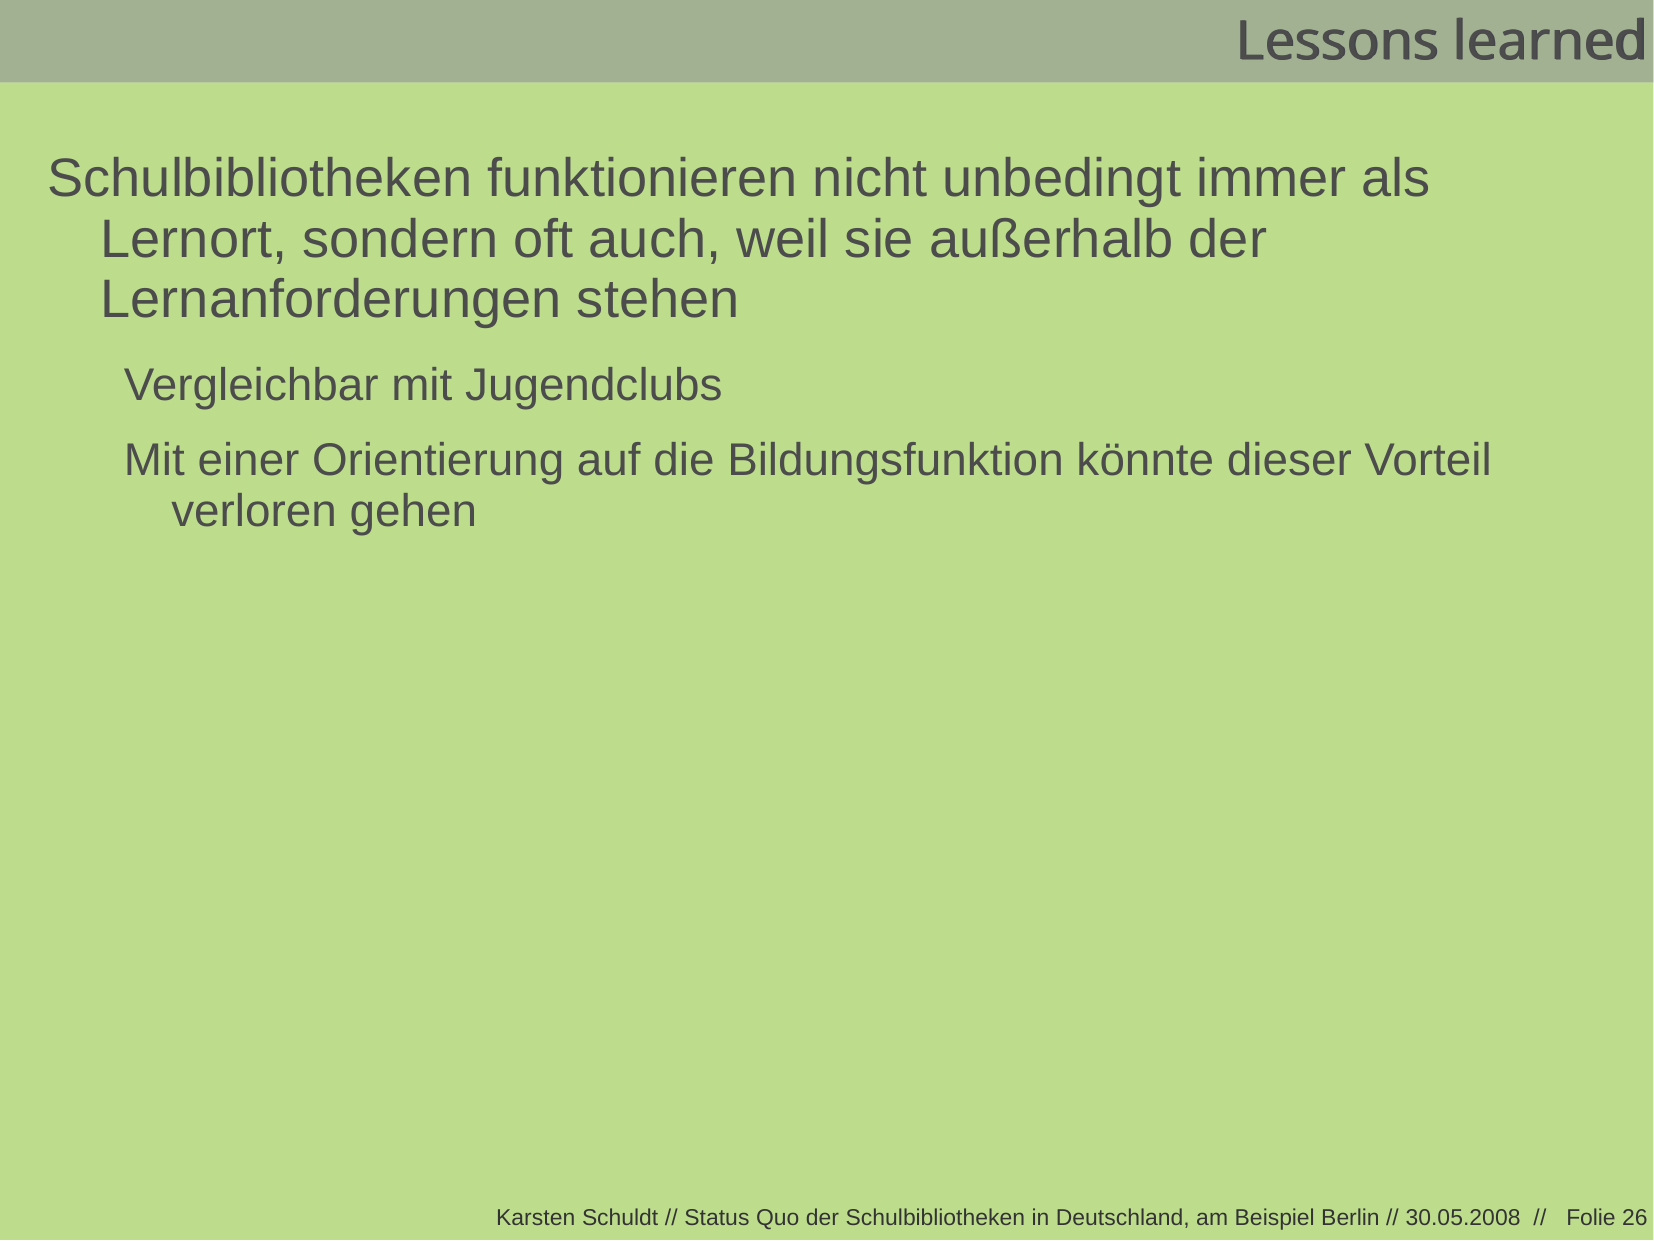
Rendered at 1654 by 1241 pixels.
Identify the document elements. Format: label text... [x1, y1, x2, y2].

title Lessons learned [0, 0, 1654, 83]
list Schulbibliotheken funktionieren nicht unbedingt immer als Lernort, sondern oft auch, weil sie außerhalb der Lernanforderungen stehen Vergleichbar mit Jugendclubs Mit einer Orientierung auf die Bildungsfunktion könnte dieser Vorteil verloren gehen [29, 147, 1625, 1019]
